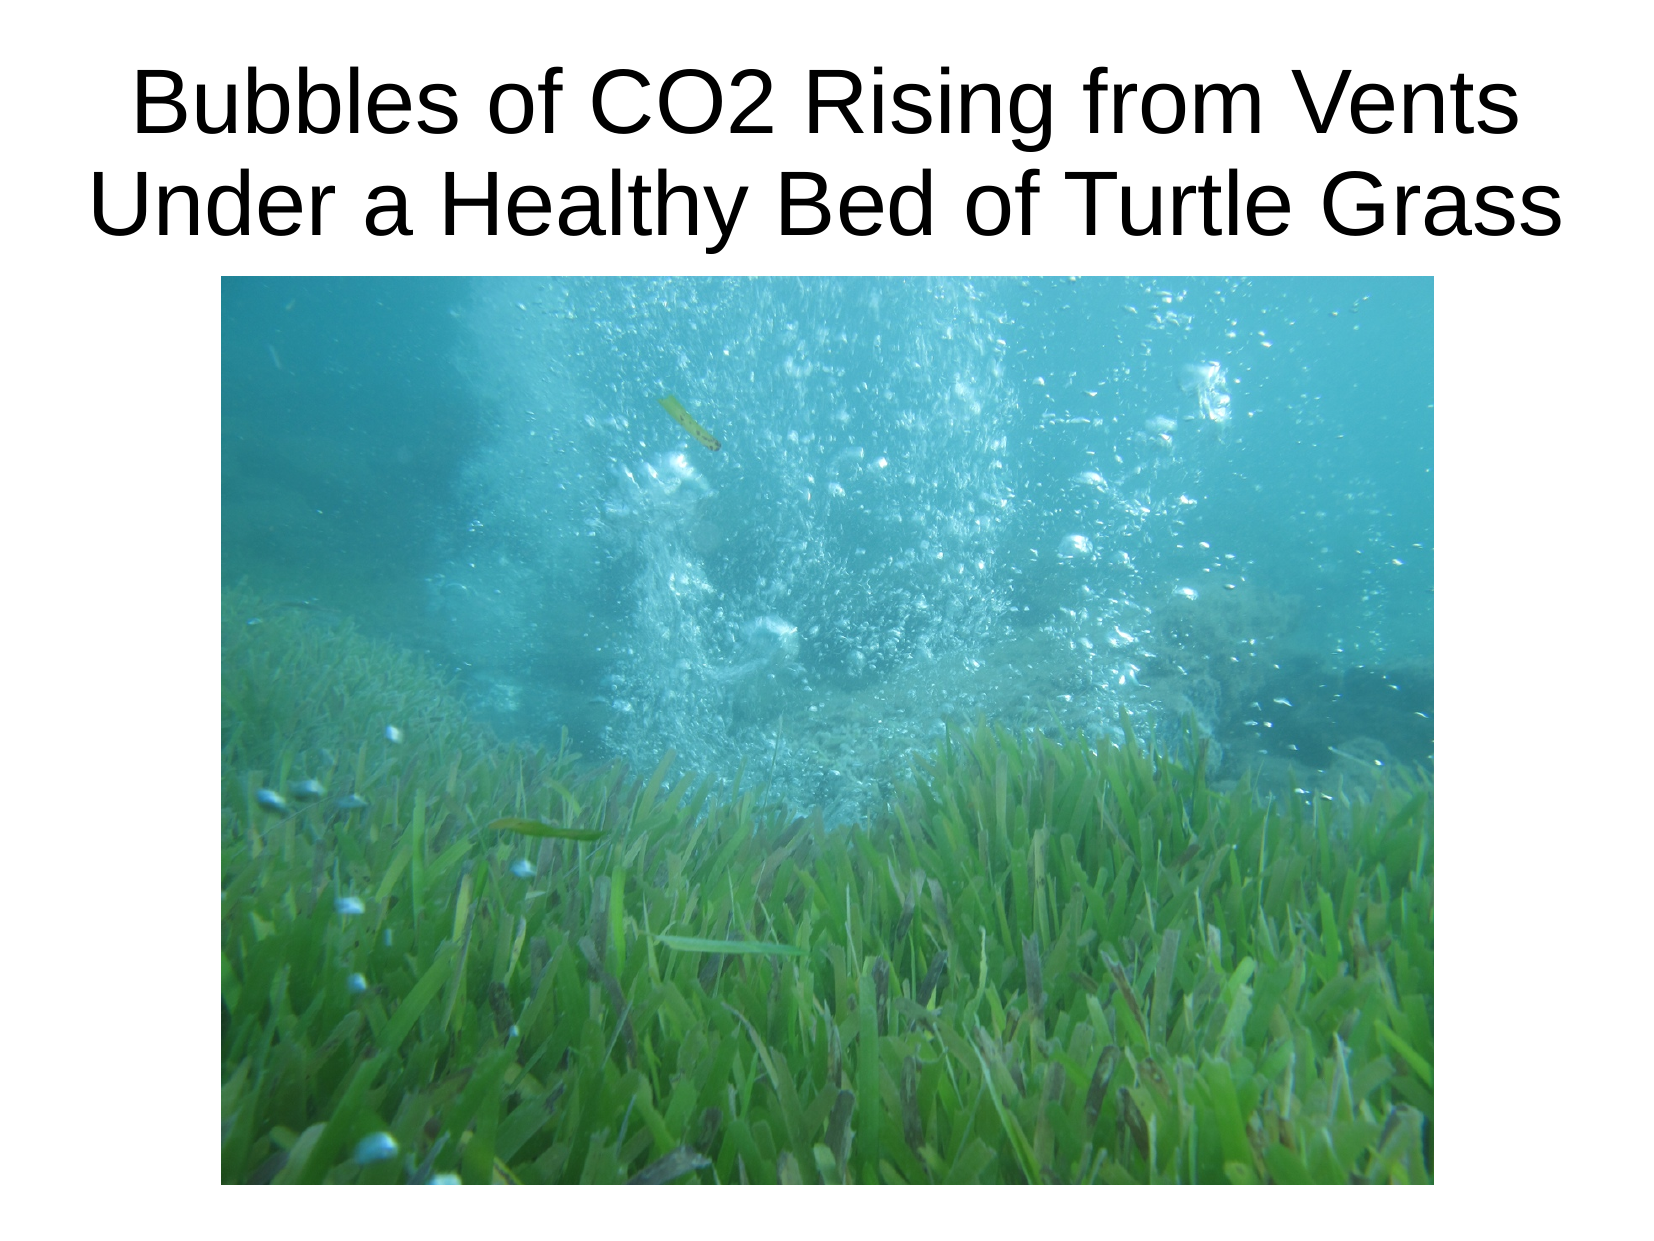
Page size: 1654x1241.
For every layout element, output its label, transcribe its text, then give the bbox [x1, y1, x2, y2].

title Bubbles of CO2 Rising from Vents Under a Healthy Bed of Turtle Grass [82, 49, 1571, 257]
picture [221, 276, 1434, 1186]
